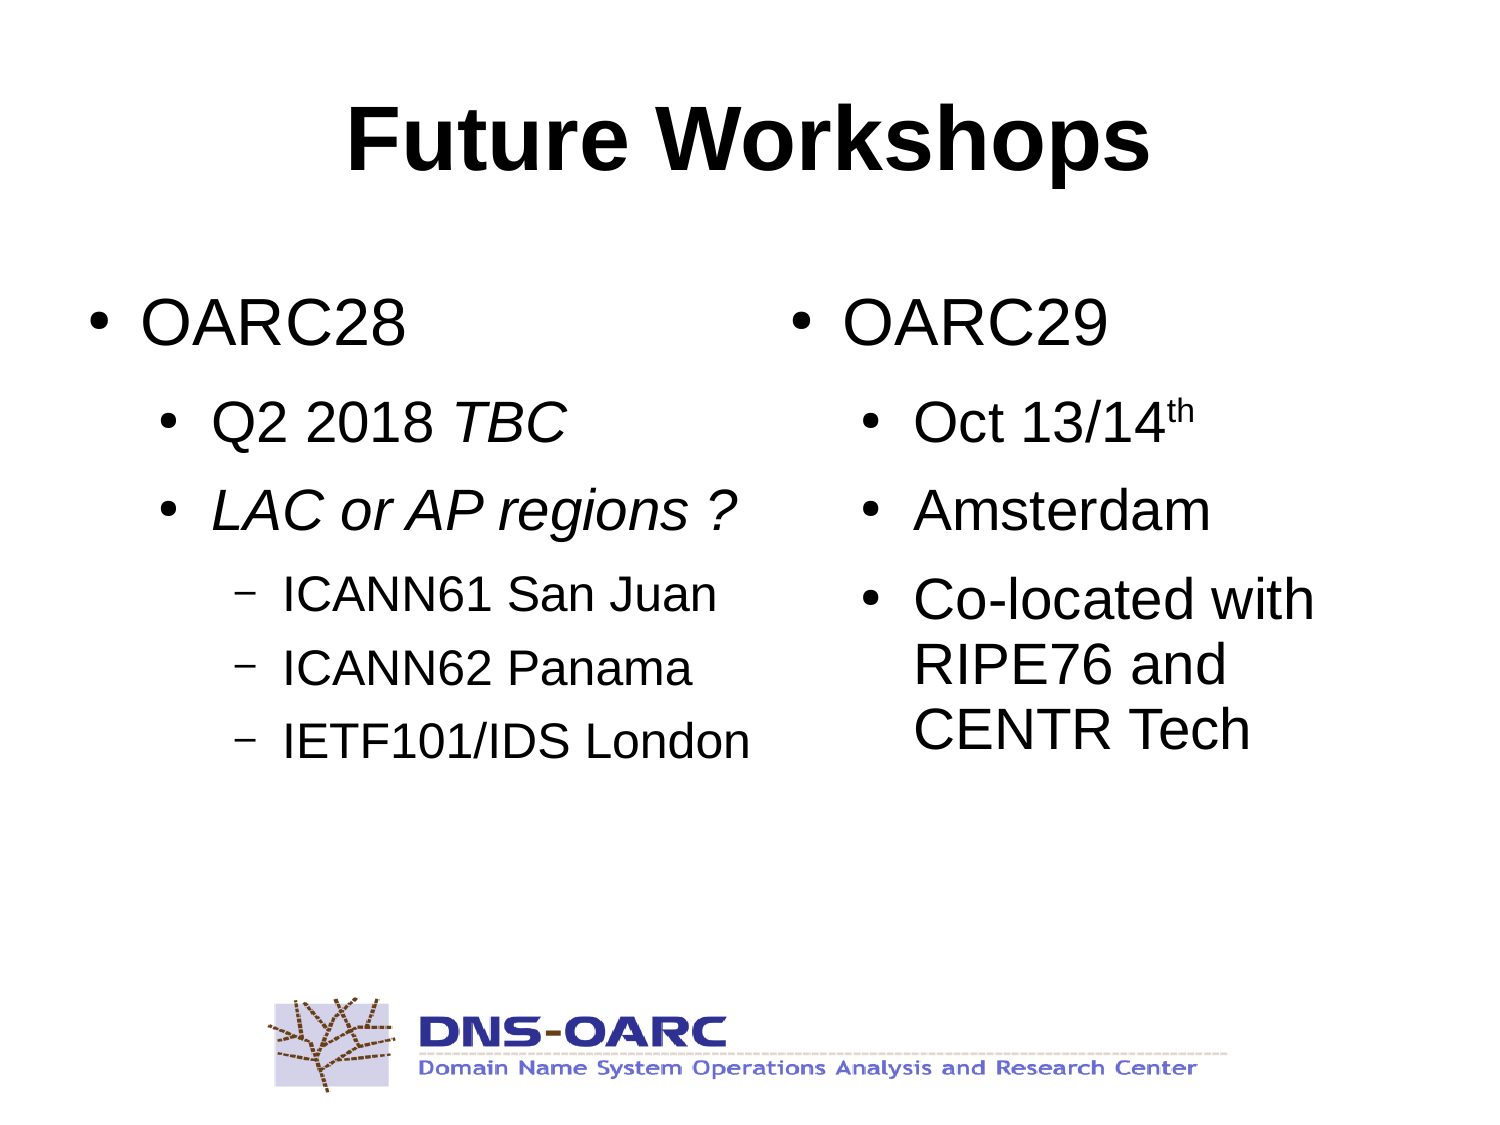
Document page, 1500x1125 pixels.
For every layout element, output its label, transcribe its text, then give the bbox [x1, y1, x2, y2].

picture [214, 991, 1259, 1099]
title Future Workshops [75, 44, 1425, 233]
list OARC28 Q2 2018 TBC LAC or AP regions ? ICANN61 San Juan ICANN62 Panama IETF101/IDS London [69, 285, 775, 886]
list OARC29 Oct 13/14th Amsterdam Co-located with RIPE76 and CENTR Tech [775, 285, 1431, 886]
